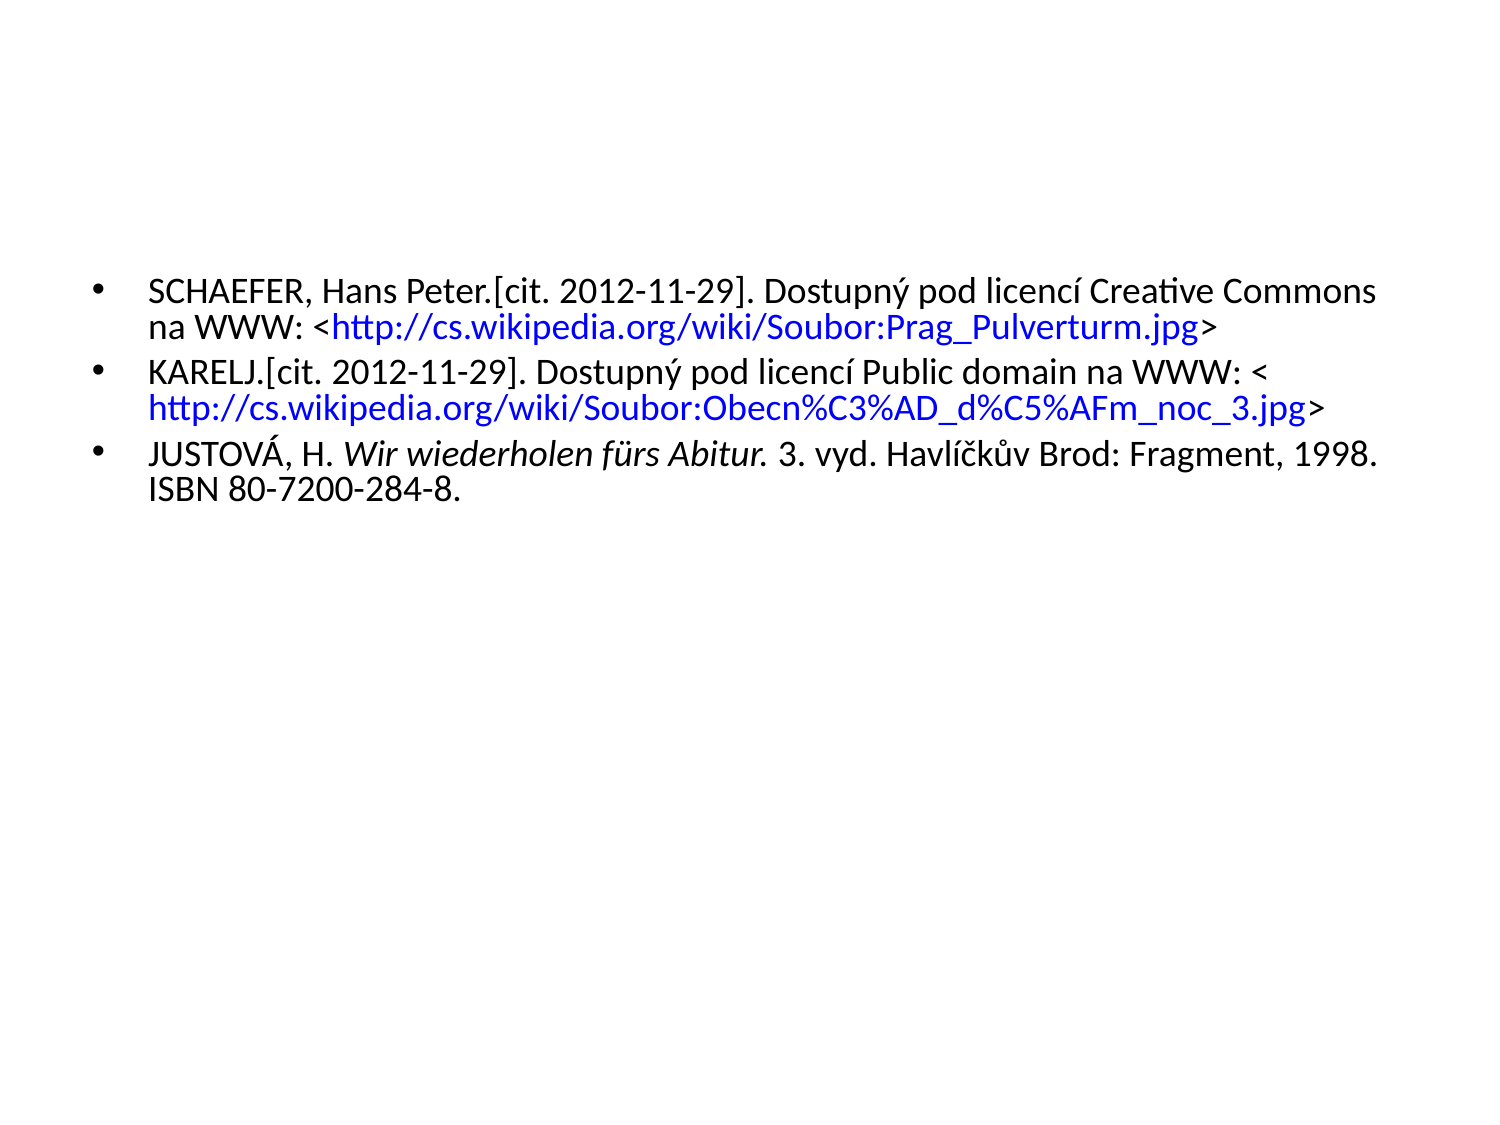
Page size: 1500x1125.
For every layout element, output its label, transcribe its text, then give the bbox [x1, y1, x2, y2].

list SCHAEFER, Hans Peter.[cit. 2012-11-29]. Dostupný pod licencí Creative Commons na WWW: <http://cs.wikipedia.org/wiki/Soubor:Prag_Pulverturm.jpg> KARELJ.[cit. 2012-11-29]. Dostupný pod licencí Public domain na WWW: <http://cs.wikipedia.org/wiki/Soubor:Obecn%C3%AD_d%C5%AFm_noc_3.jpg> JUSTOVÁ, H. Wir wiederholen fürs Abitur. 3. vyd. Havlíčkův Brod: Fragment, 1998. ISBN 80-7200-284-8. [76, 267, 1427, 1010]
